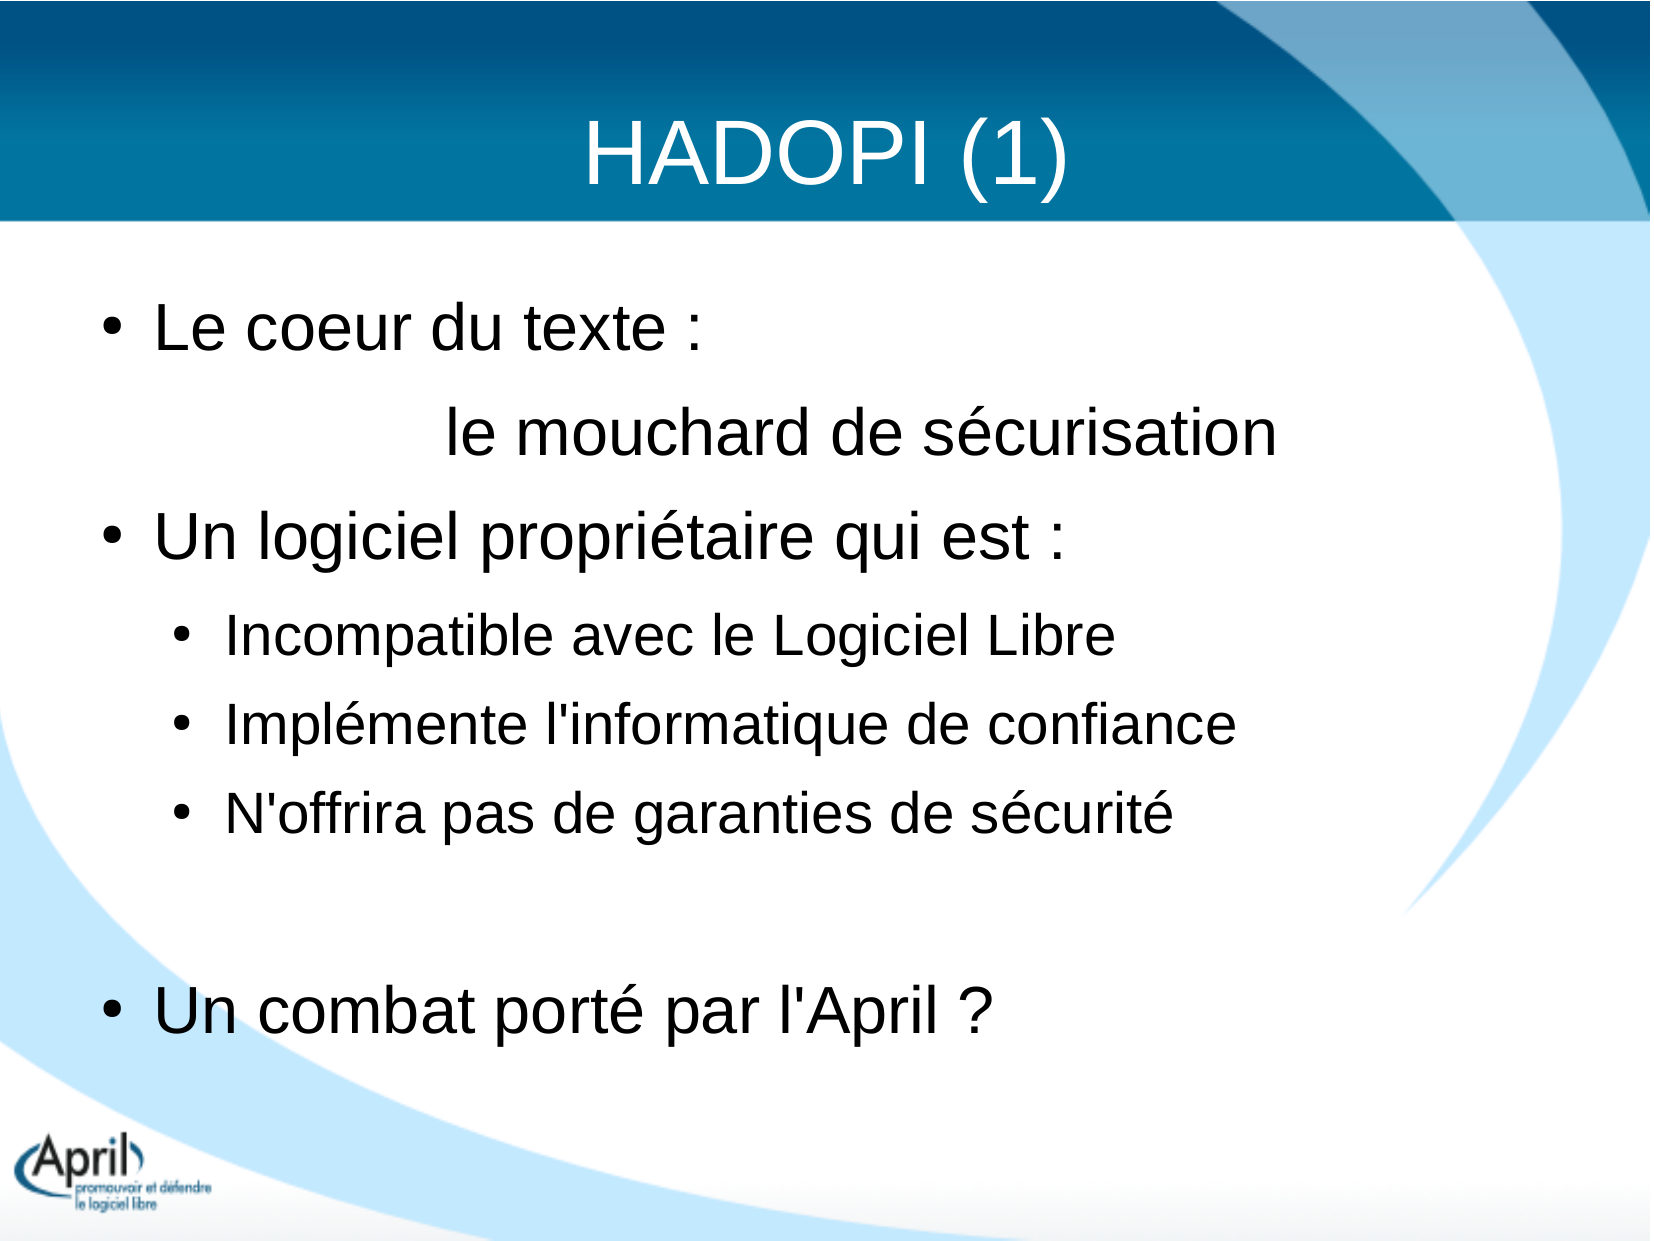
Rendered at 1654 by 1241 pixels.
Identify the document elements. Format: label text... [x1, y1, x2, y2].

title HADOPI (1) [82, 56, 1571, 250]
picture [0, 1, 1650, 1241]
list Le coeur du texte : le mouchard de sécurisation Un logiciel propriétaire qui est : Incompatible avec le Logiciel Libre Implémente l'informatique de confiance N'offrira pas de garanties de sécurité Un combat porté par l'April ? [82, 290, 1571, 1109]
